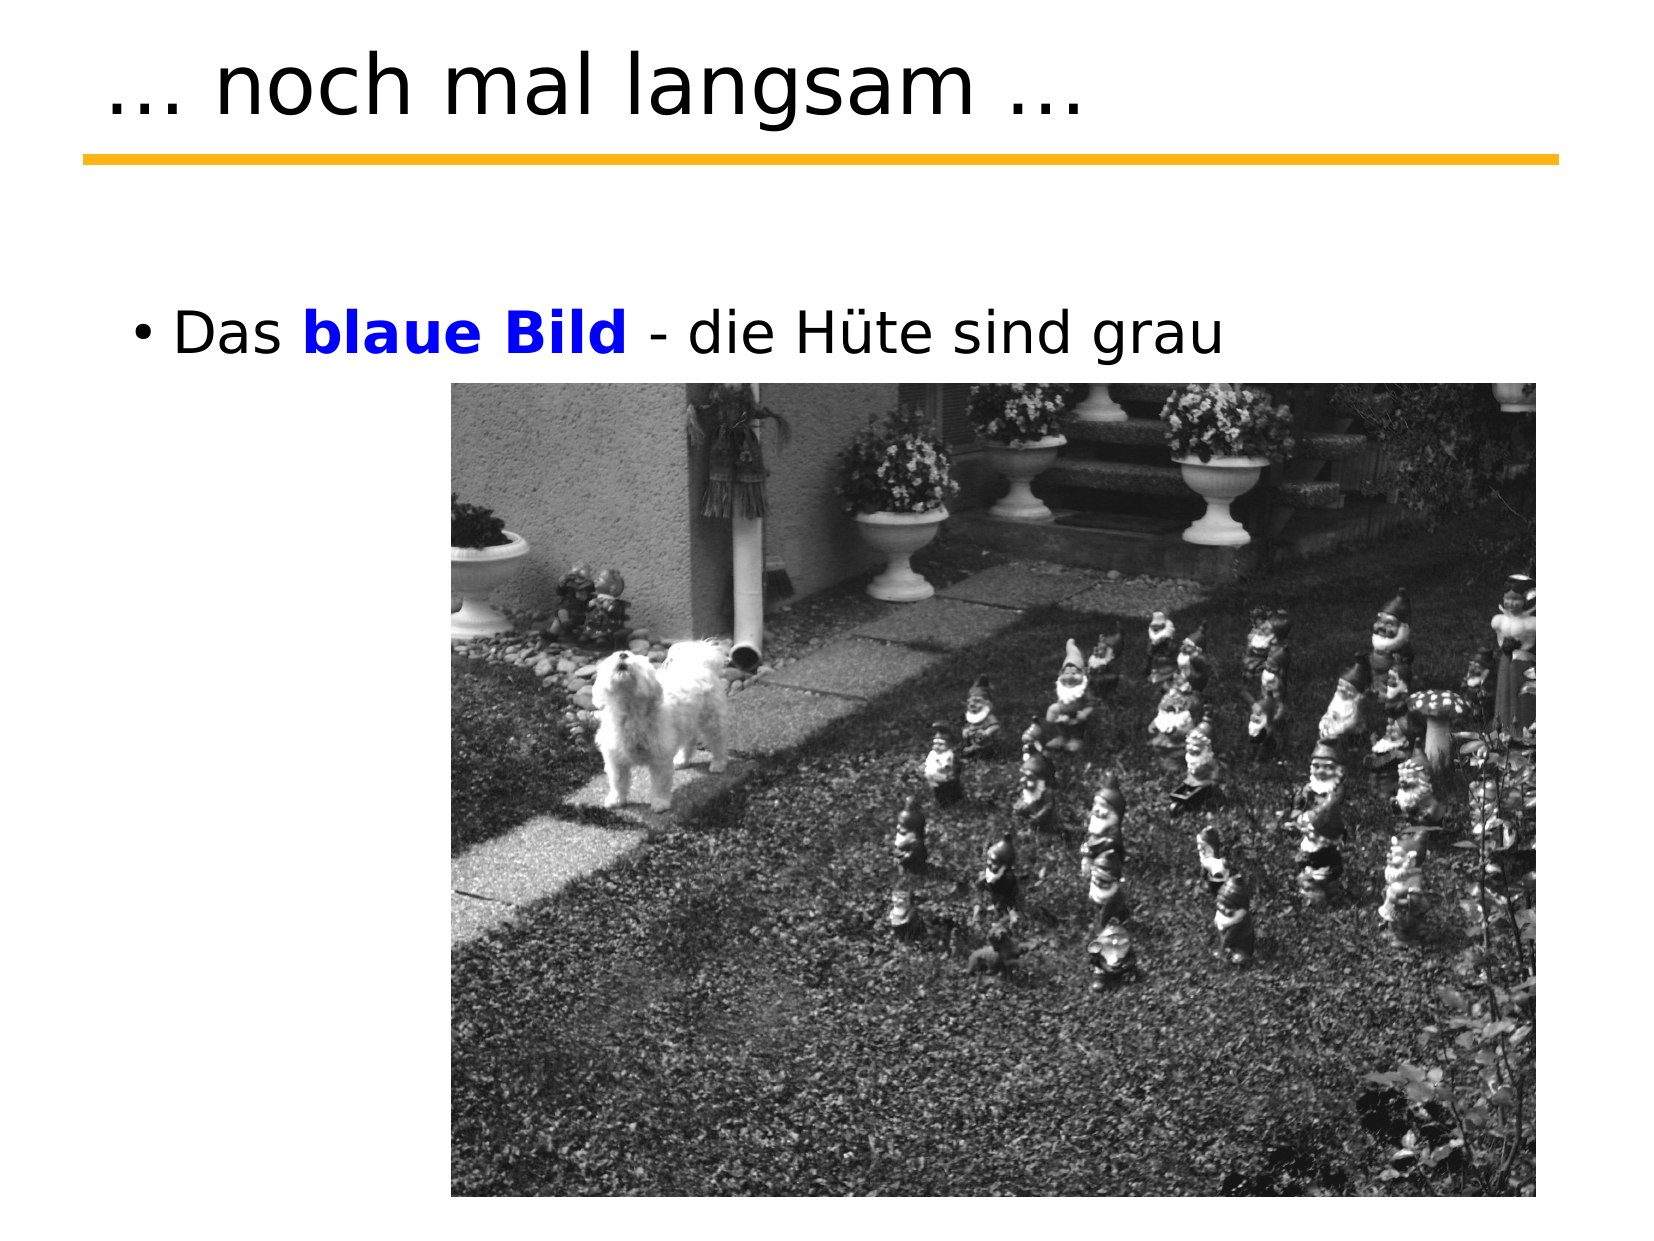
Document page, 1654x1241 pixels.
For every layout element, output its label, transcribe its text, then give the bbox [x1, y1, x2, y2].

picture [451, 383, 1536, 1197]
title … noch mal langsam … [88, 29, 1506, 142]
text_box Das blaue Bild - die Hüte sind grau [118, 258, 1536, 342]
